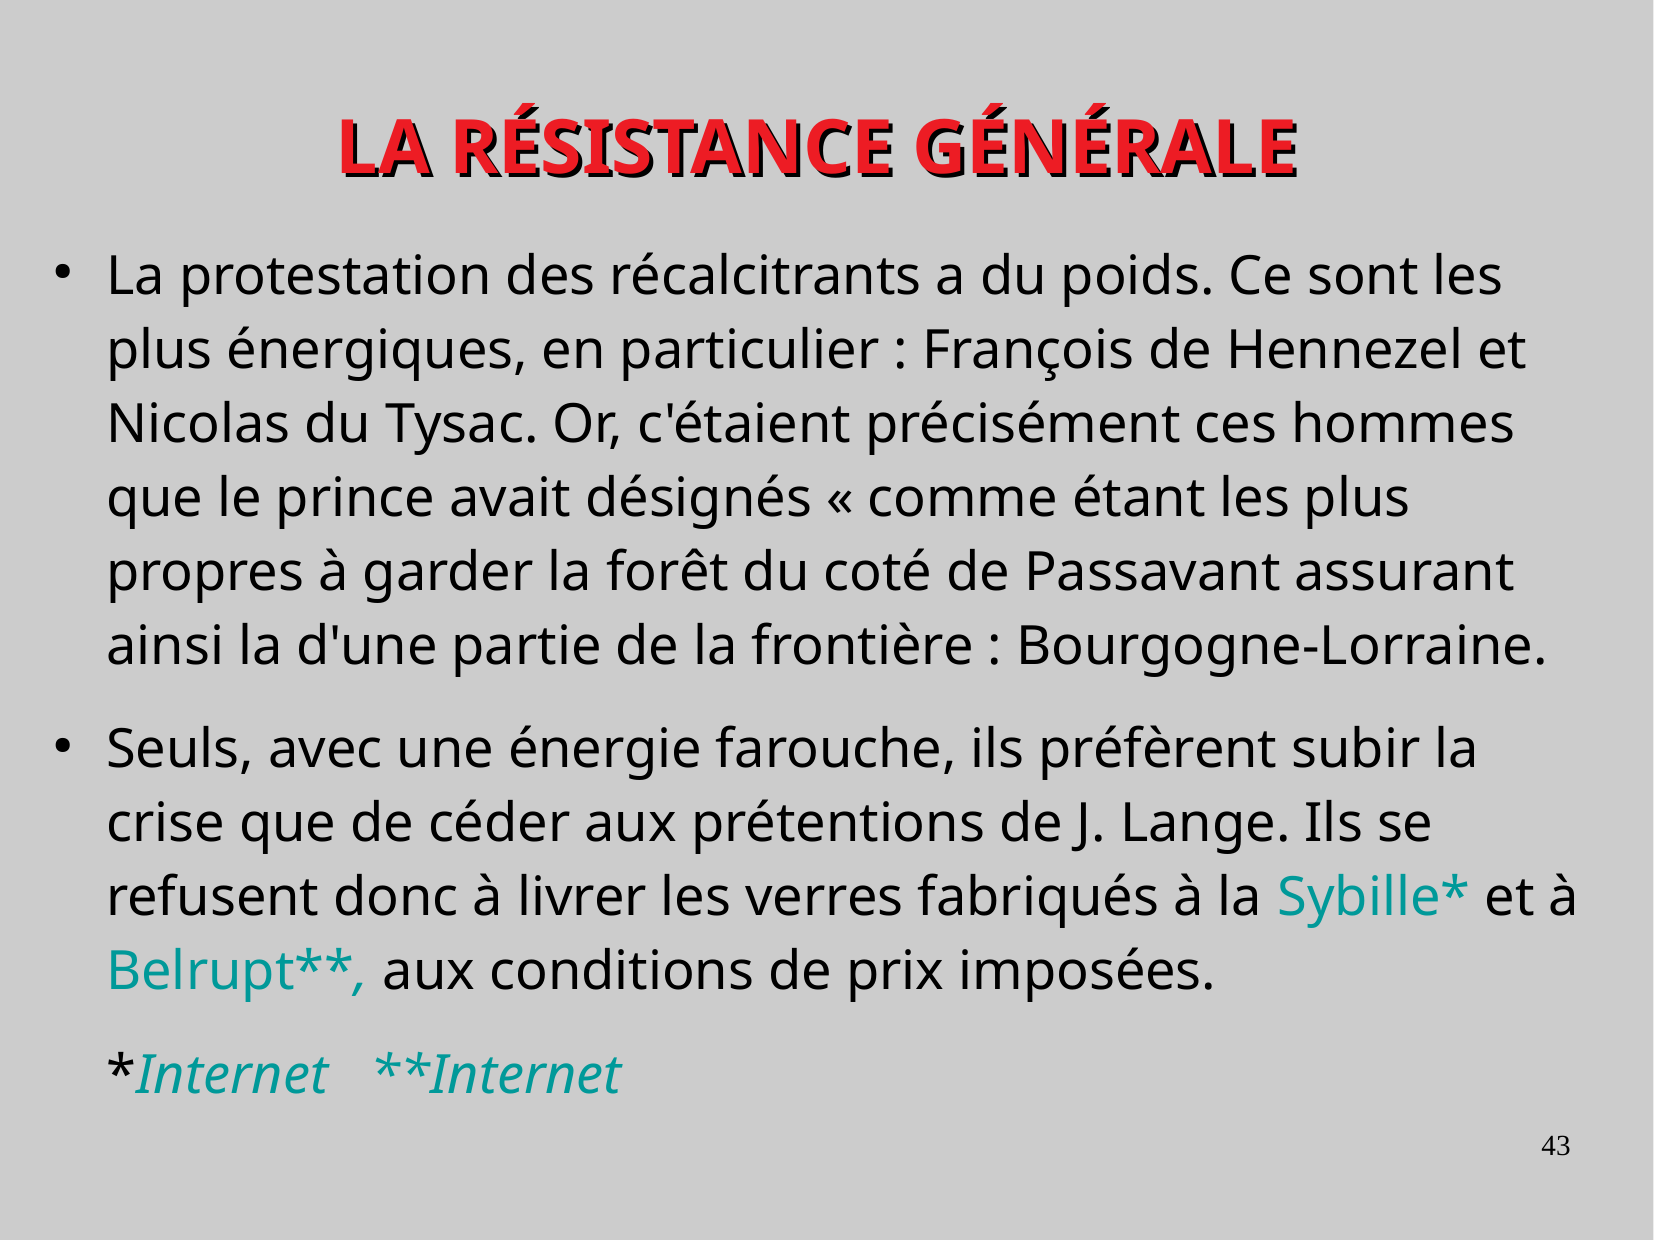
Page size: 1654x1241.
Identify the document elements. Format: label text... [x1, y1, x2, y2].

title LA RÉSISTANCE GÉNÉRALE [82, 40, 1571, 236]
list La protestation des récalcitrants a du poids. Ce sont les plus énergiques, en particulier : François de Hennezel et Nicolas du Tysac. Or, c'étaient précisément ces hommes que le prince avait désignés « comme étant les plus propres à garder la forêt du coté de Passavant assurant ainsi la d'une partie de la frontière : Bourgogne-Lorraine. Seuls, avec une énergie farouche, ils préfèrent subir la crise que de céder aux prétentions de J. Lange. Ils se refusent donc à livrer les verres fabriqués à la Sybille* et à Belrupt**, aux conditions de prix imposées. *Internet **Internet [35, 236, 1595, 1055]
